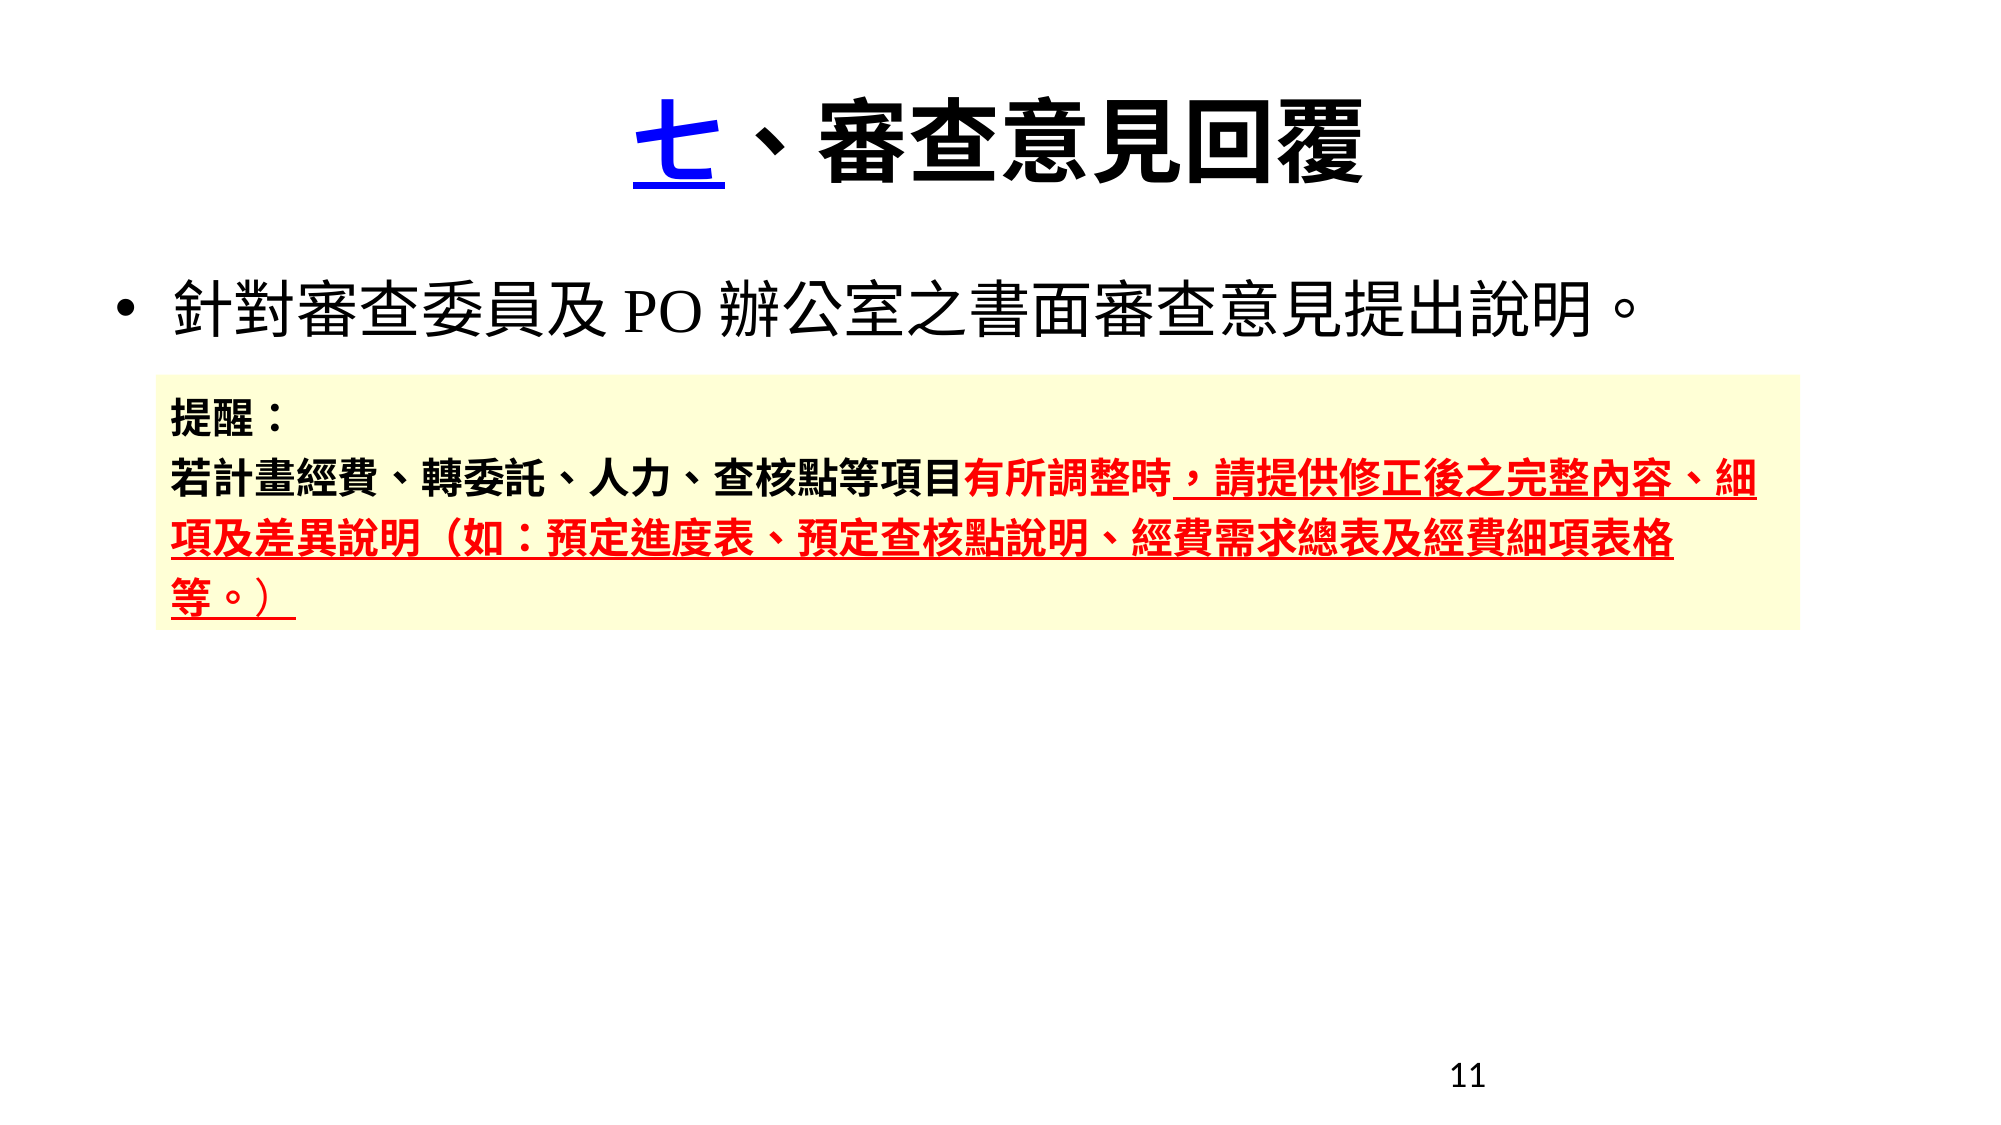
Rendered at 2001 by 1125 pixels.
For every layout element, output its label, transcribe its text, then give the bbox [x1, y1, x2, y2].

text_box 提醒： 若計畫經費、轉委託、人力、查核點等項目有所調整時，請提供修正後之完整內容、細項及差異說明（如：預定進度表、預定查核點說明、經費需求總表及經費細項表格等。） [156, 375, 1800, 630]
text_box 11 [1433, 1042, 1900, 1103]
list 針對審查委員及PO辦公室之書面審查意見提出說明。 [99, 262, 1900, 1005]
title 七、審查意見回覆 [99, 45, 1900, 233]
